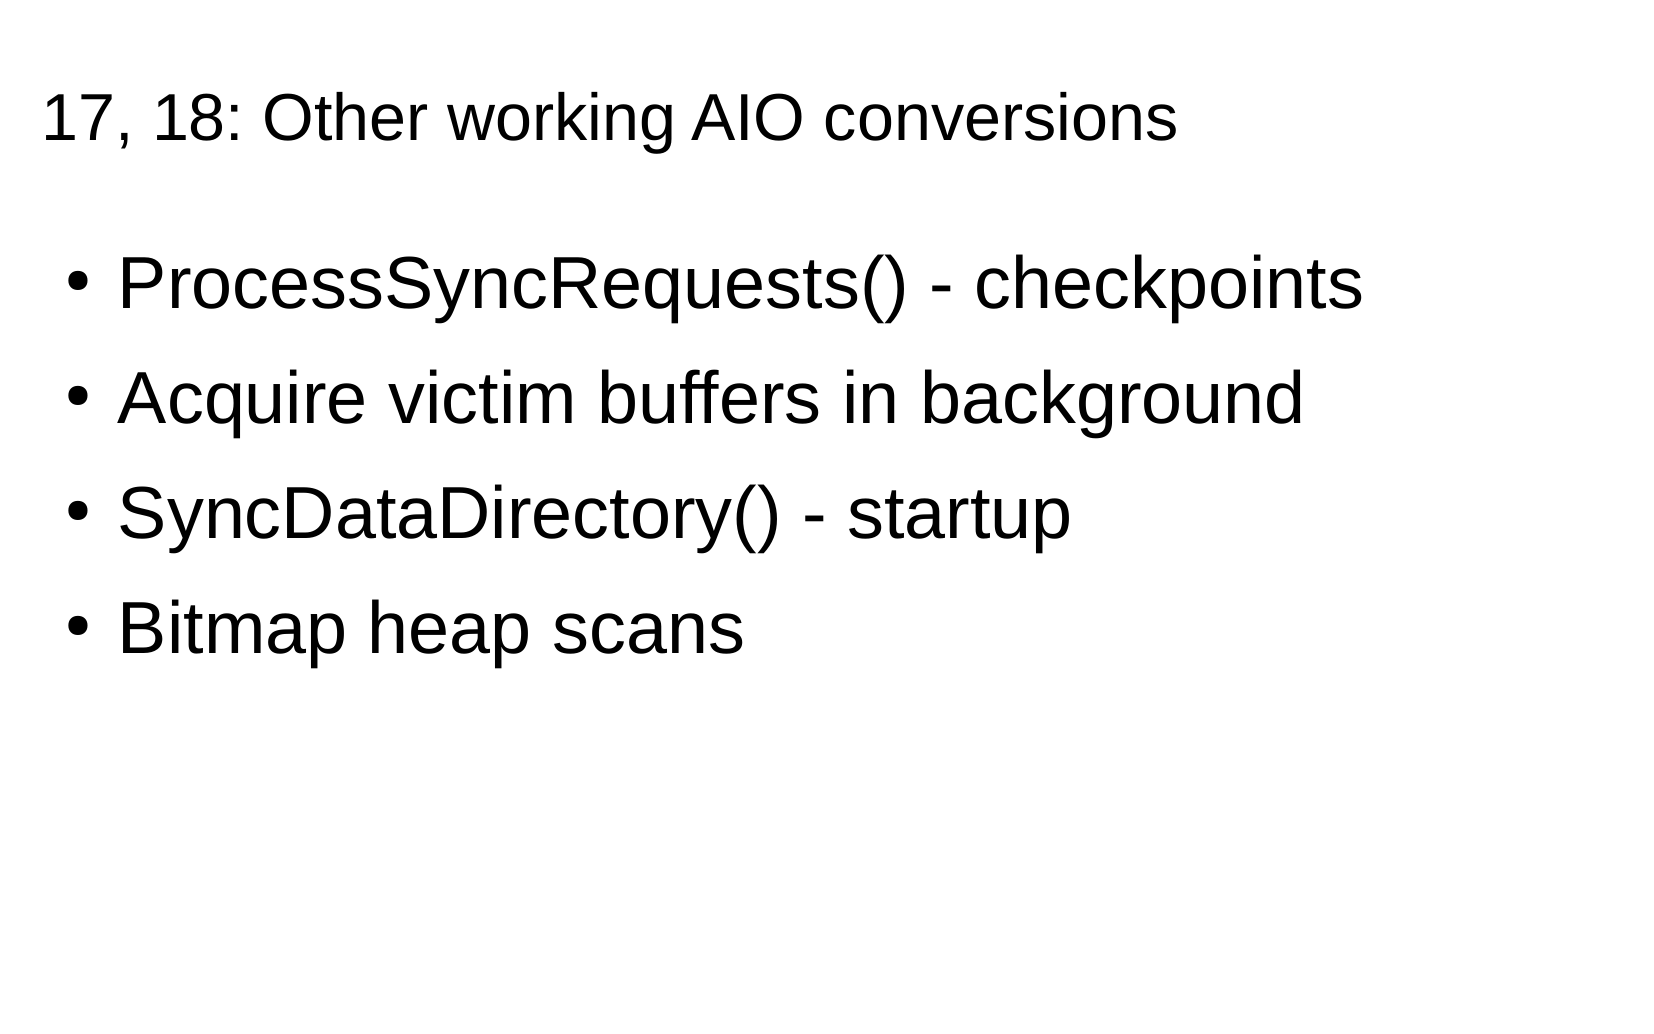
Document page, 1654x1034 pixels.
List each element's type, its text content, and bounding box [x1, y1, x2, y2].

title 17, 18: Other working AIO conversions [41, 40, 1605, 195]
list ProcessSyncRequests() - checkpoints Acquire victim buffers in background SyncDataDirectory() - startup Bitmap heap scans [47, 241, 1605, 930]
